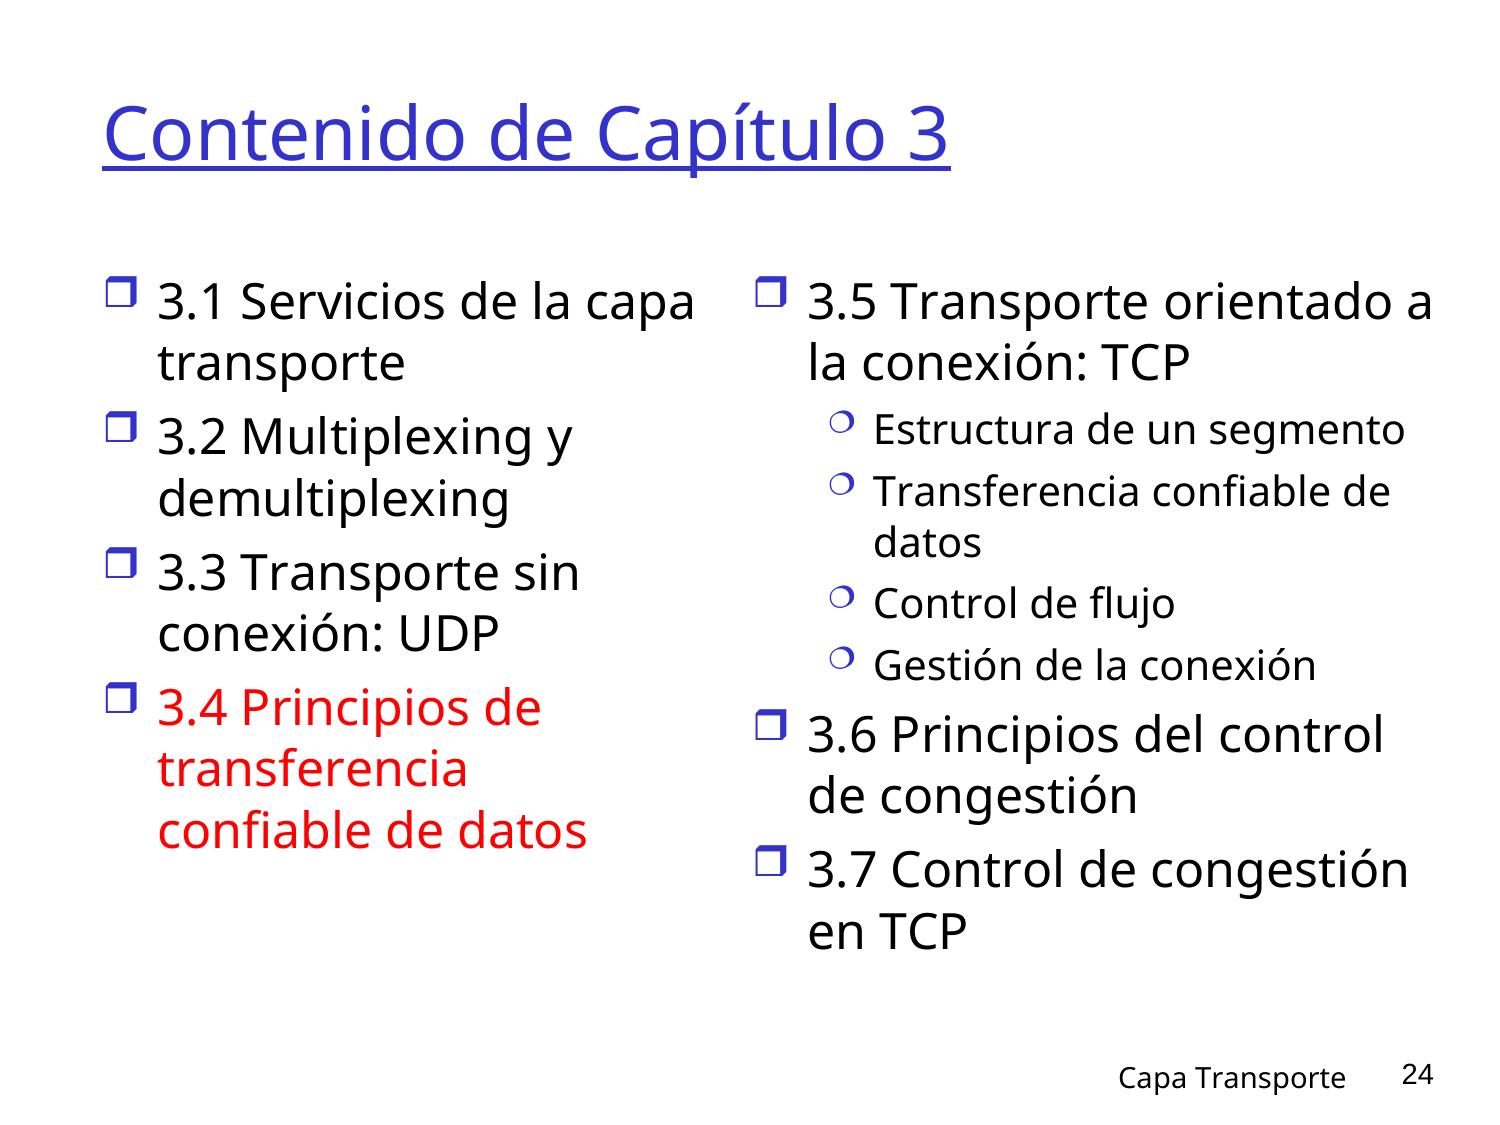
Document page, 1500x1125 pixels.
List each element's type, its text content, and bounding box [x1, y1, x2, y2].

title Contenido de Capítulo 3 [87, 37, 1363, 225]
list 3.1 Servicios de la capa transporte 3.2 Multiplexing y demultiplexing 3.3 Transporte sin conexión: UDP 3.4 Principios de transferencia confiable de datos [87, 262, 713, 1026]
list 3.5 Transporte orientado a la conexión: TCP Estructura de un segmento Transferencia confiable de datos Control de flujo Gestión de la conexión 3.6 Principios del control de congestión 3.7 Control de congestión en TCP [737, 262, 1463, 1026]
